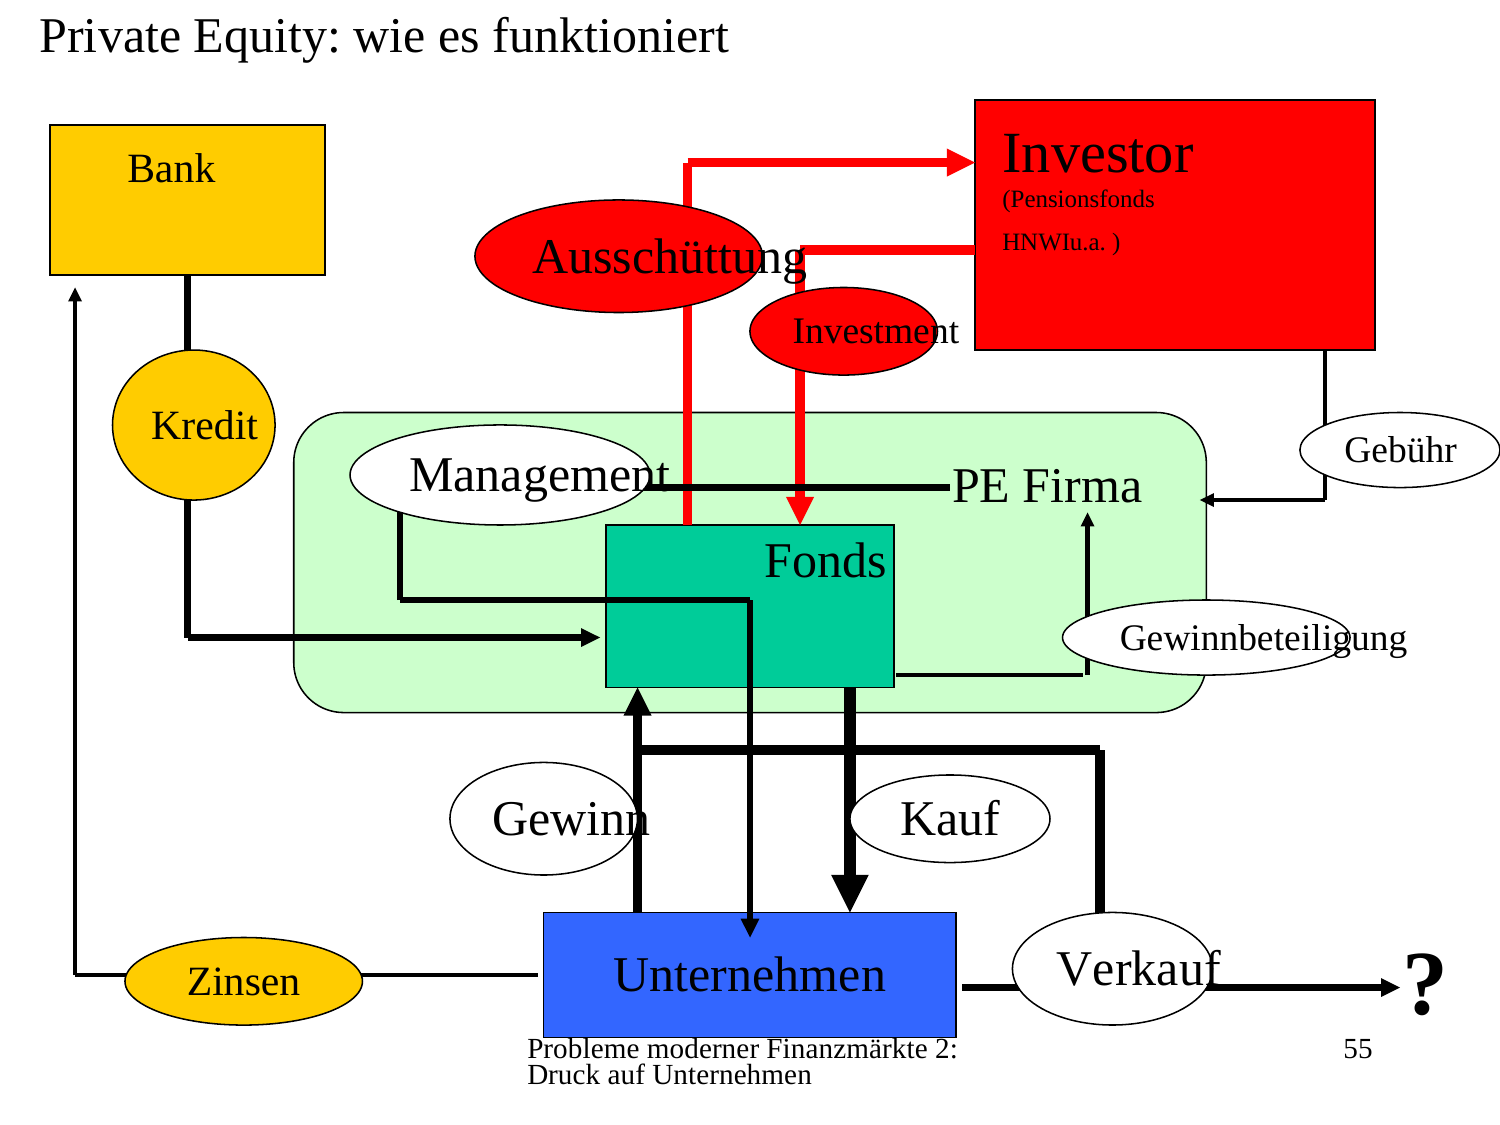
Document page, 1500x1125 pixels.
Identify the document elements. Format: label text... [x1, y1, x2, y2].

text_box Kauf [849, 774, 1051, 863]
text_box Gewinn [449, 762, 637, 876]
text_box [50, 125, 325, 276]
text_box [403, 491, 683, 597]
text_box Gebühr [1299, 412, 1500, 488]
text_box Bank [112, 137, 313, 200]
text_box Investor (Pensionsfonds HNWIu.a. ) [987, 112, 1251, 264]
text_box [639, 688, 747, 713]
text_box Gewinnbeteiligung [1062, 600, 1348, 676]
text_box PE Firma [937, 449, 1188, 521]
text_box [692, 491, 799, 525]
text_box Fonds [749, 524, 928, 596]
text_box Kredit [112, 350, 276, 501]
text_box ? [1387, 924, 1463, 1042]
text_box Ausschüttung [474, 199, 762, 313]
text_box [805, 412, 1207, 615]
text_box Unternehmen [543, 912, 957, 1038]
text_box [802, 491, 1205, 713]
text_box [293, 412, 683, 713]
text_box [753, 688, 844, 713]
text_box [692, 412, 795, 484]
text_box [974, 99, 1375, 351]
text_box Management [350, 424, 649, 526]
text_box Private Equity: wie es funktioniert [24, 0, 751, 71]
text_box Verkauf [1012, 912, 1210, 1026]
text_box Investment [749, 287, 937, 376]
text_box Zinsen [124, 937, 363, 1026]
